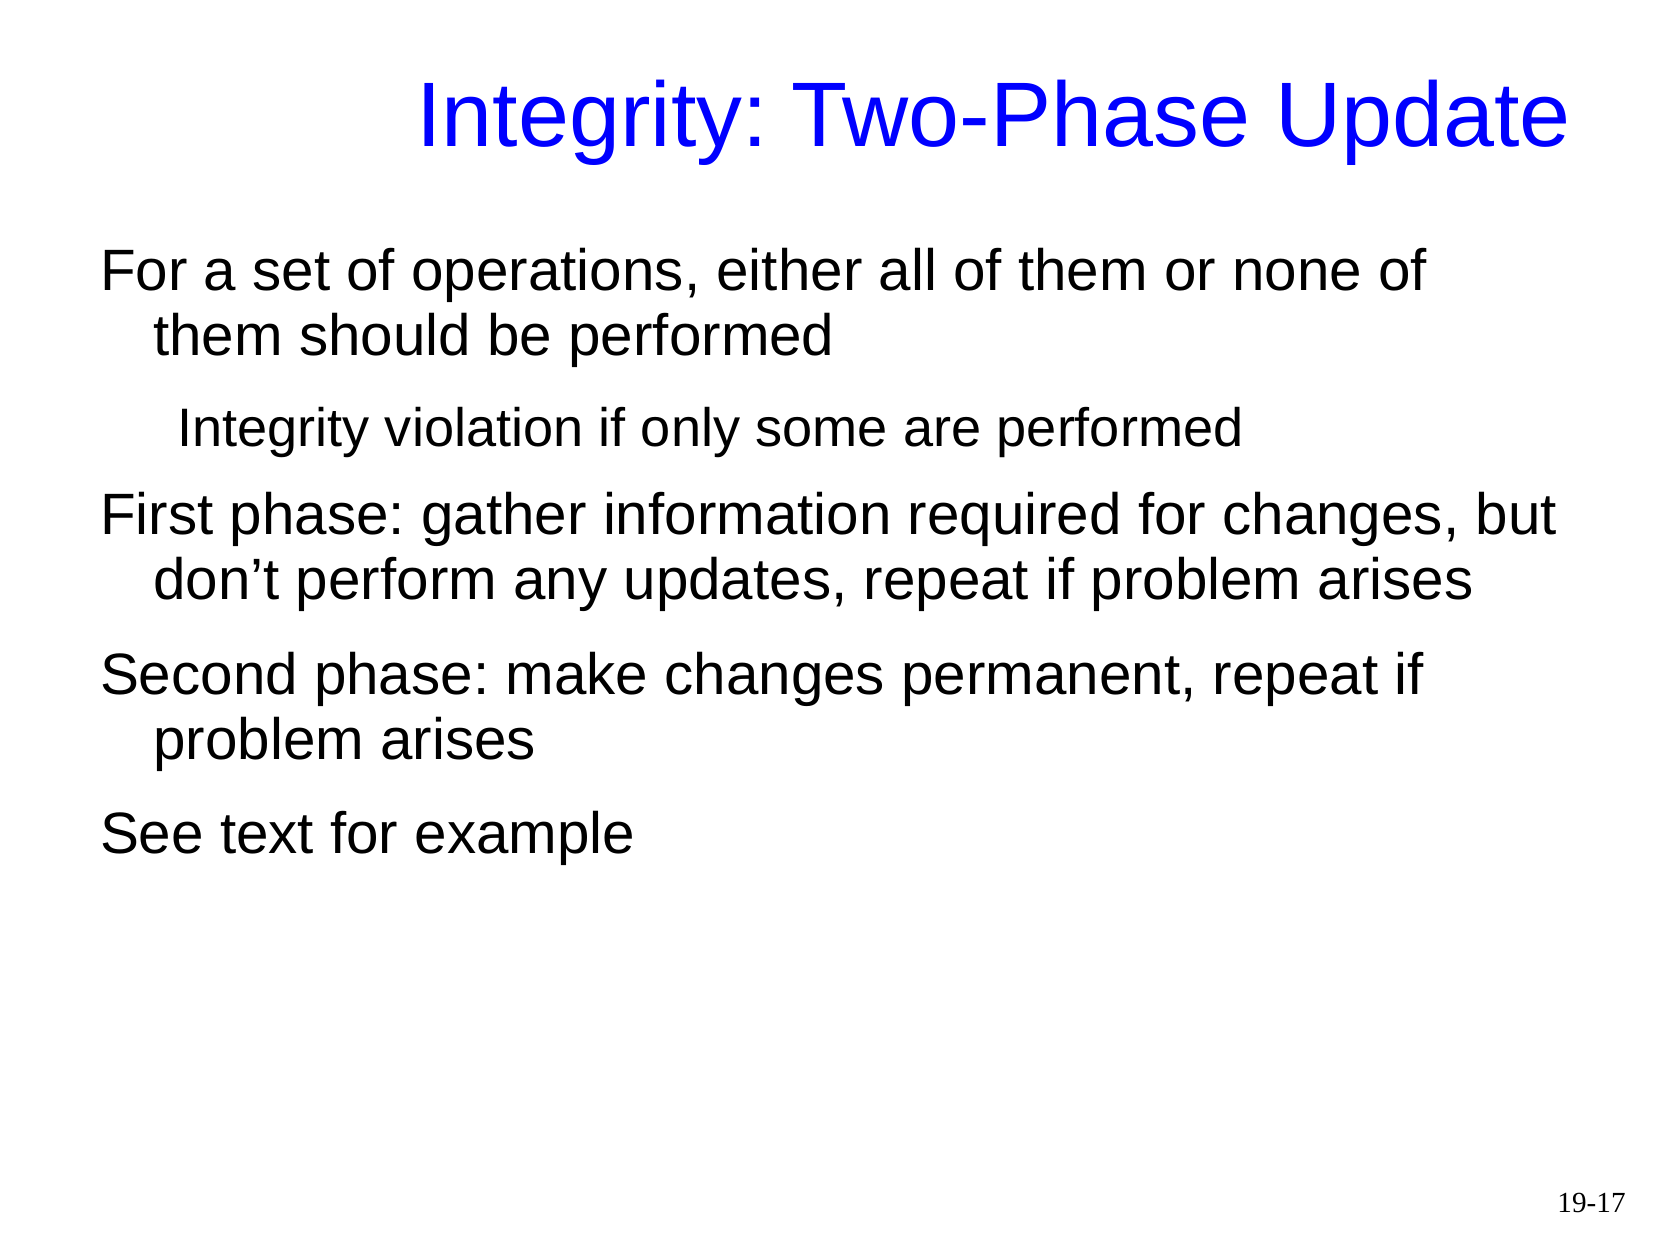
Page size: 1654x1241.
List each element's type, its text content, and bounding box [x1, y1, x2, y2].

list For a set of operations, either all of them or none of them should be performed Integrity violation if only some are performed First phase: gather information required for changes, but don’t perform any updates, repeat if problem arises Second phase: make changes permanent, repeat if problem arises See text for example [82, 237, 1571, 1170]
title Integrity: Two-Phase Update [84, 11, 1573, 218]
